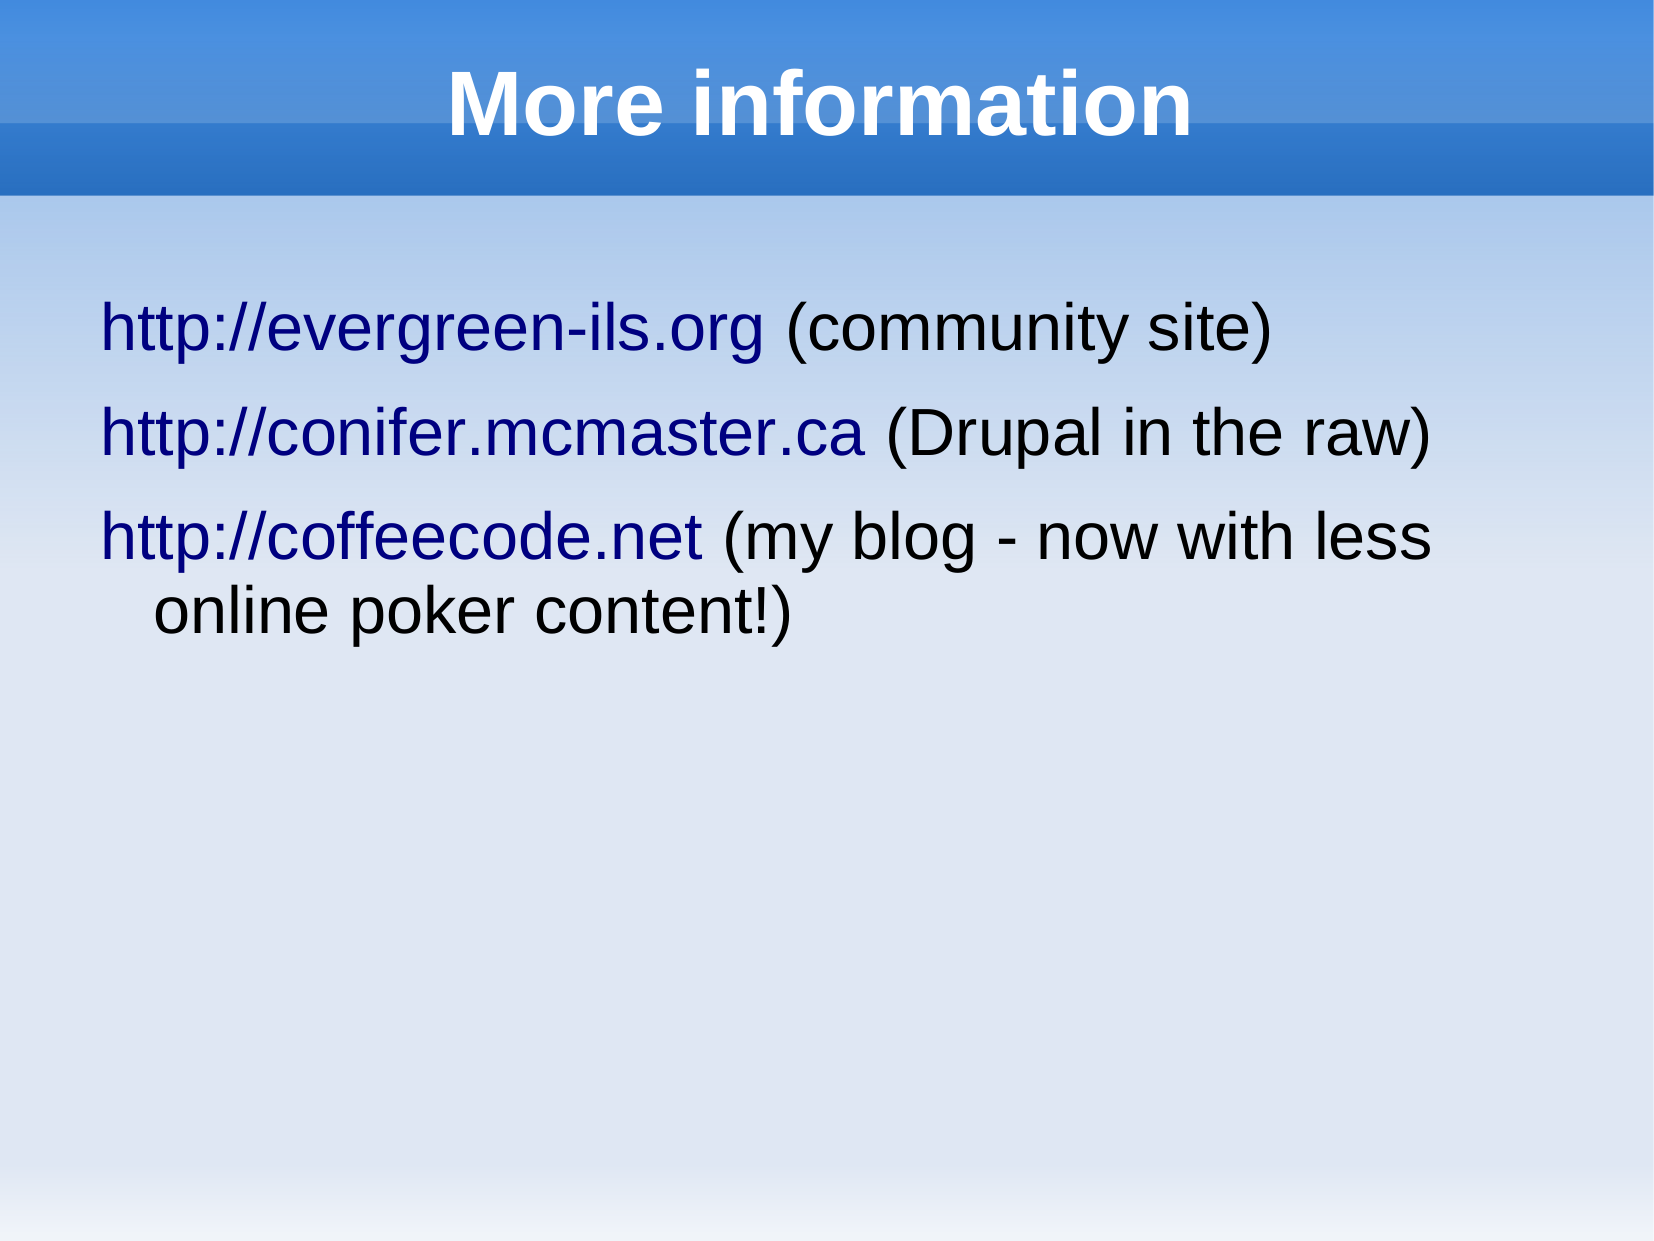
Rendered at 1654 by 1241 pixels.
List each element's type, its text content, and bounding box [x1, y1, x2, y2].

title More information [76, 7, 1565, 200]
list http://evergreen-ils.org (community site) http://conifer.mcmaster.ca (Drupal in the raw) http://coffeecode.net (my blog - now with less online poker content!) [82, 290, 1571, 1094]
picture [0, 0, 1654, 1241]
